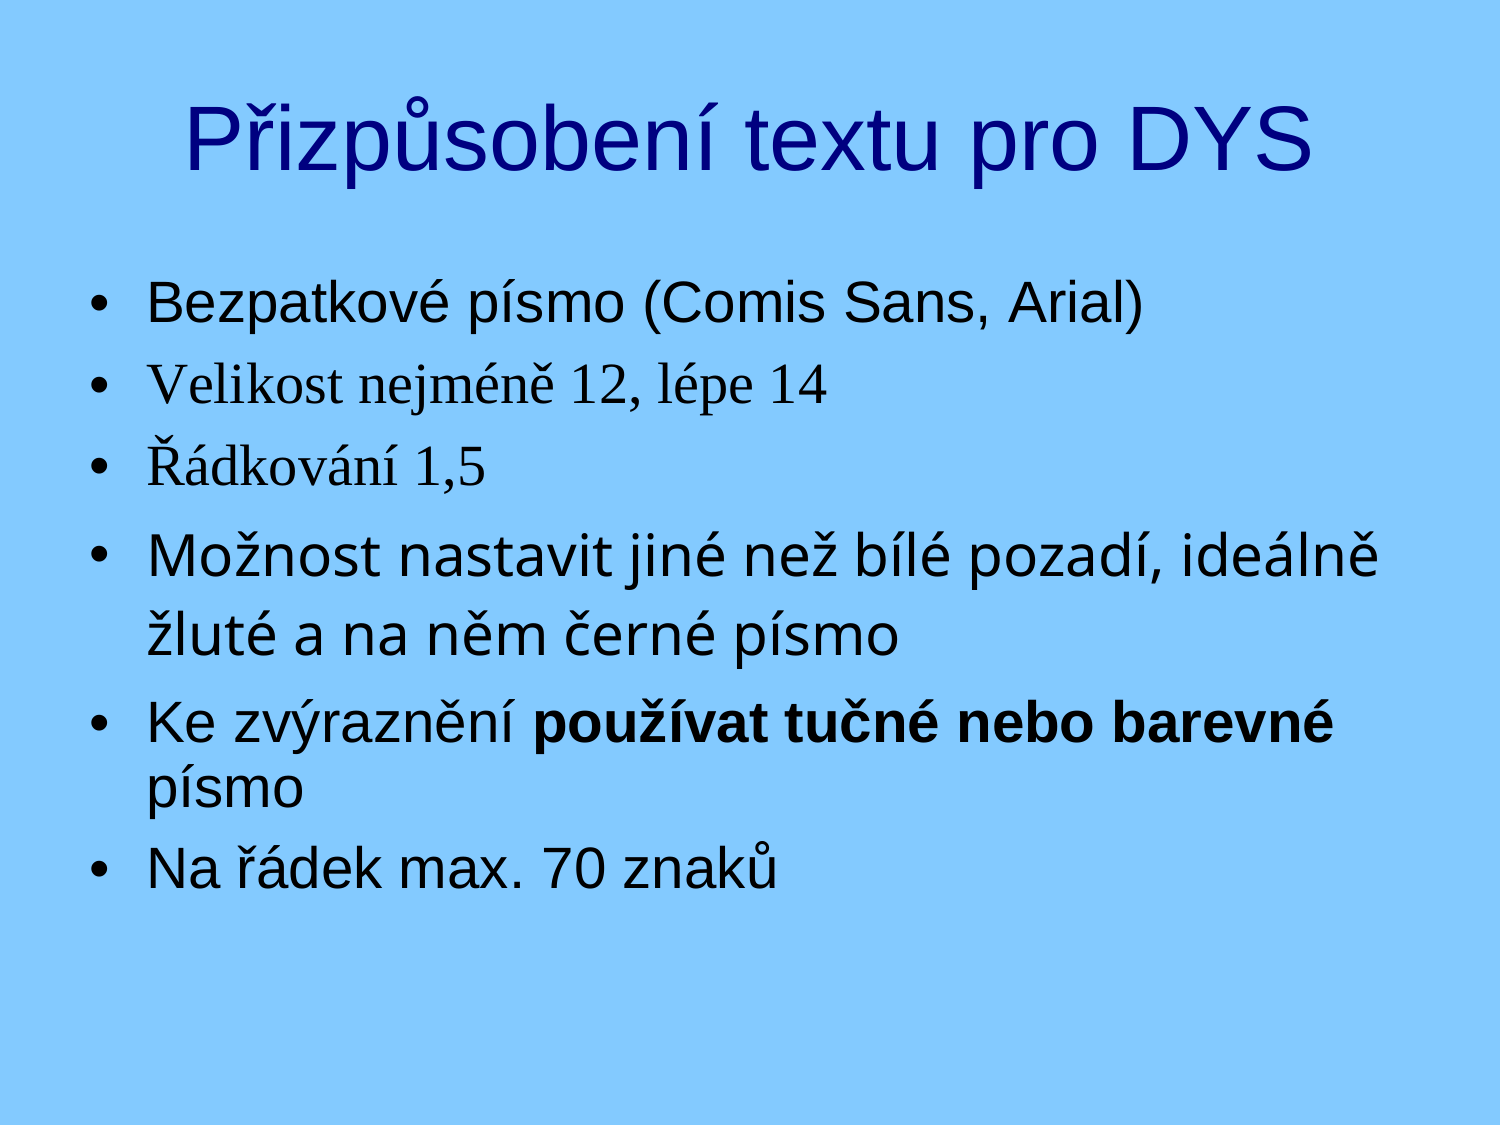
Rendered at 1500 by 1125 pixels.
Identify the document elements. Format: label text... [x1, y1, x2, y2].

title Přizpůsobení textu pro DYS [75, 21, 1426, 257]
list Bezpatkové písmo (Comis Sans, Arial) Velikost nejméně 12, lépe 14 Řádkování 1,5 Možnost nastavit jiné než bílé pozadí, ideálně žluté a na něm černé písmo Ke zvýraznění používat tučné nebo barevné písmo Na řádek max. 70 znaků [75, 262, 1426, 1006]
